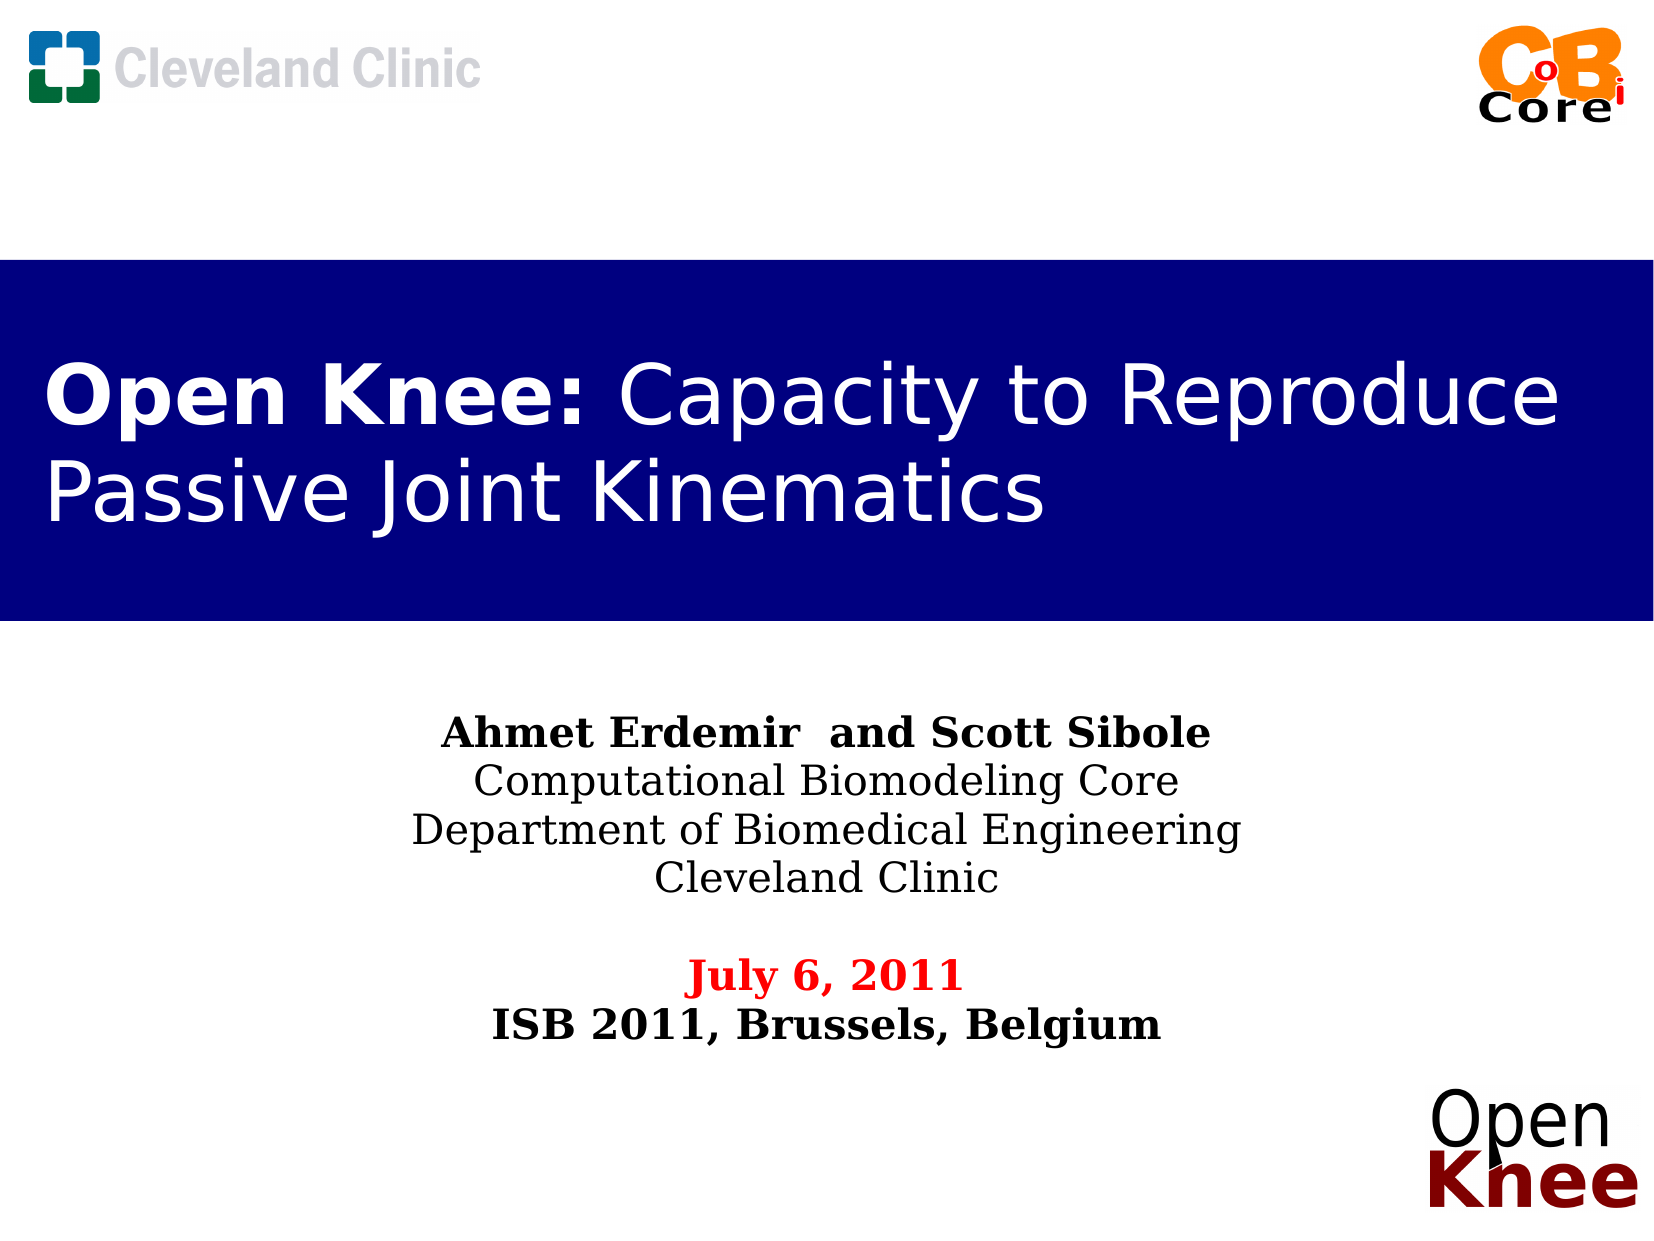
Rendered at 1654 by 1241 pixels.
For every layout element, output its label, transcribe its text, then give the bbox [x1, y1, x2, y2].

text_box Ahmet Erdemir and Scott Sibole Computational Biomodeling Core Department of Biomedical Engineering Cleveland Clinic July 6, 2011 ISB 2011, Brussels, Belgium [396, 700, 1258, 1094]
picture [1476, 24, 1627, 125]
picture [29, 31, 480, 103]
text_box [0, 259, 1654, 621]
text_box Open Knee: Capacity to Reproduce Passive Joint Kinematics [29, 339, 1578, 549]
picture [1425, 1085, 1641, 1213]
